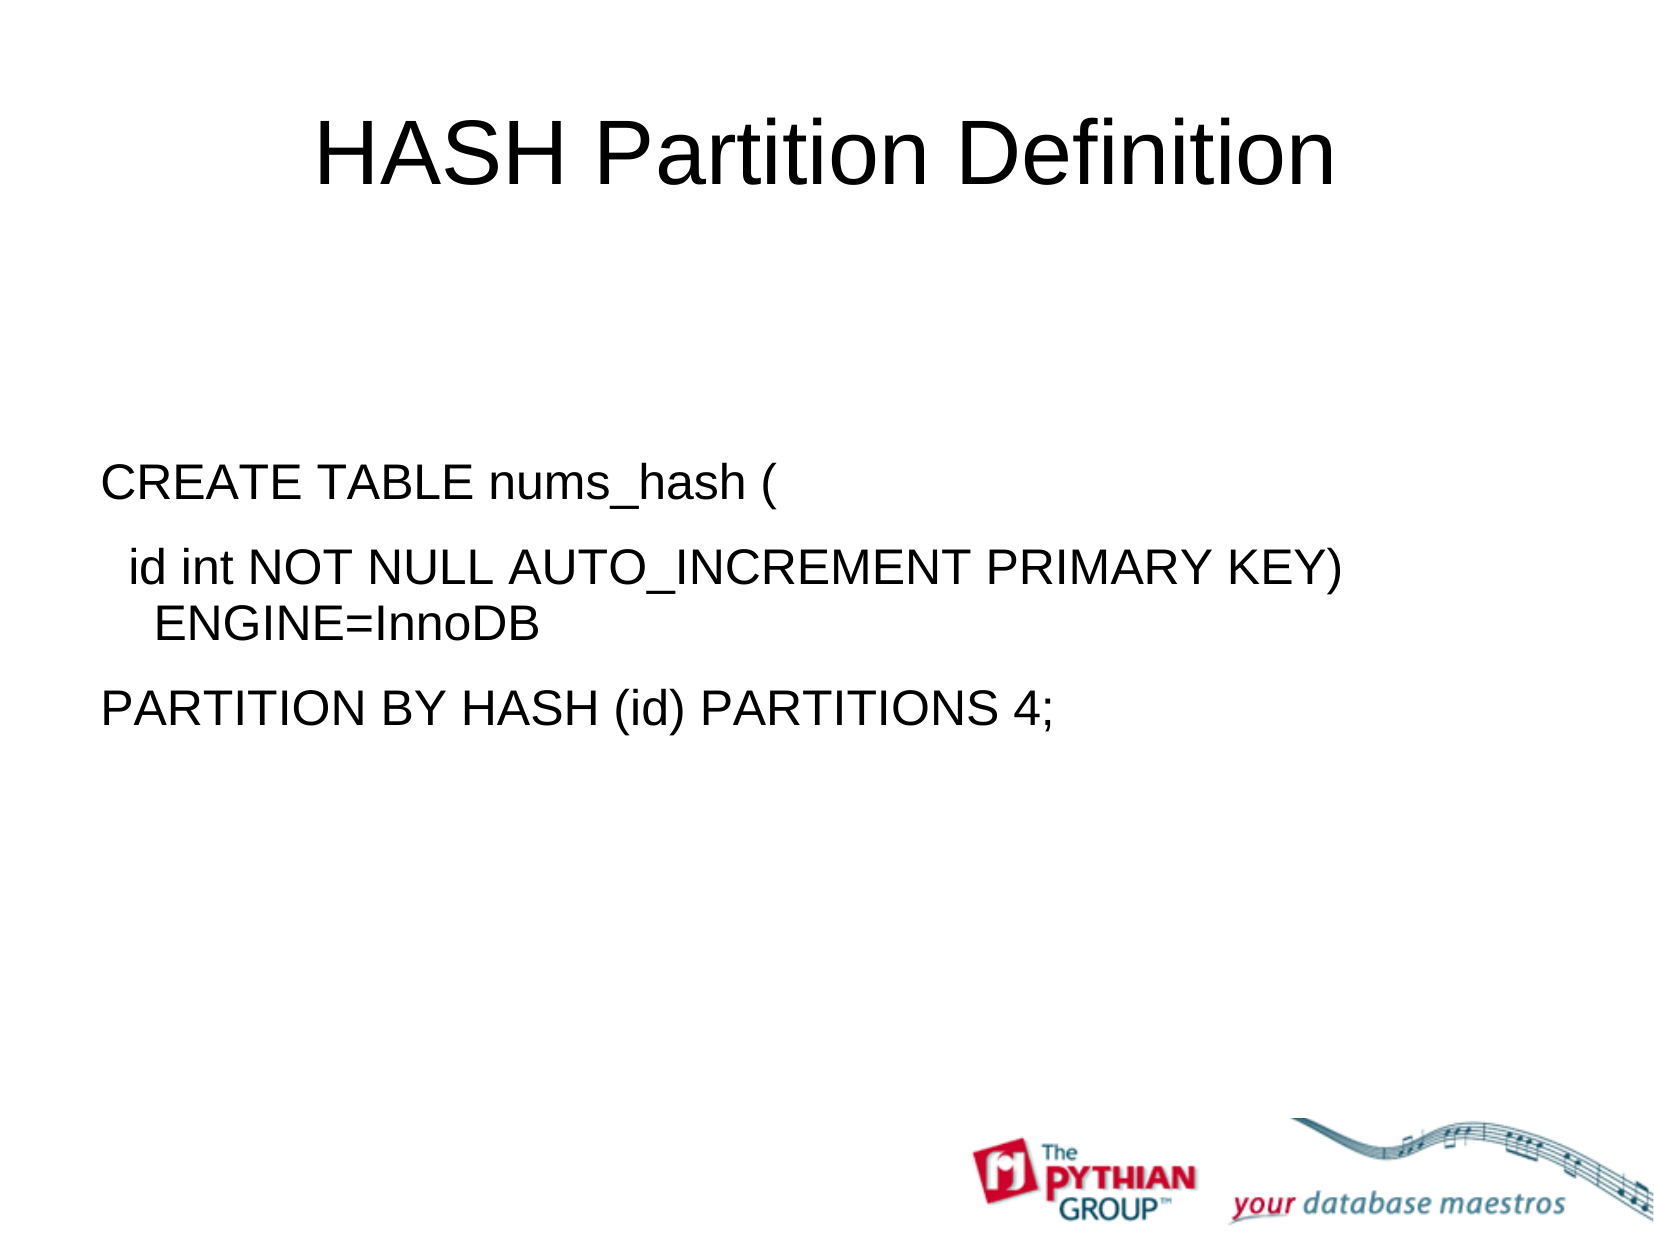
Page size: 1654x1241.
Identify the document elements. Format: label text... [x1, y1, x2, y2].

picture [955, 1118, 1654, 1241]
title HASH Partition Definition [82, 49, 1571, 257]
list CREATE TABLE nums_hash ( id int NOT NULL AUTO_INCREMENT PRIMARY KEY) ENGINE=InnoDB PARTITION BY HASH (id) PARTITIONS 4; [82, 283, 1571, 1088]
